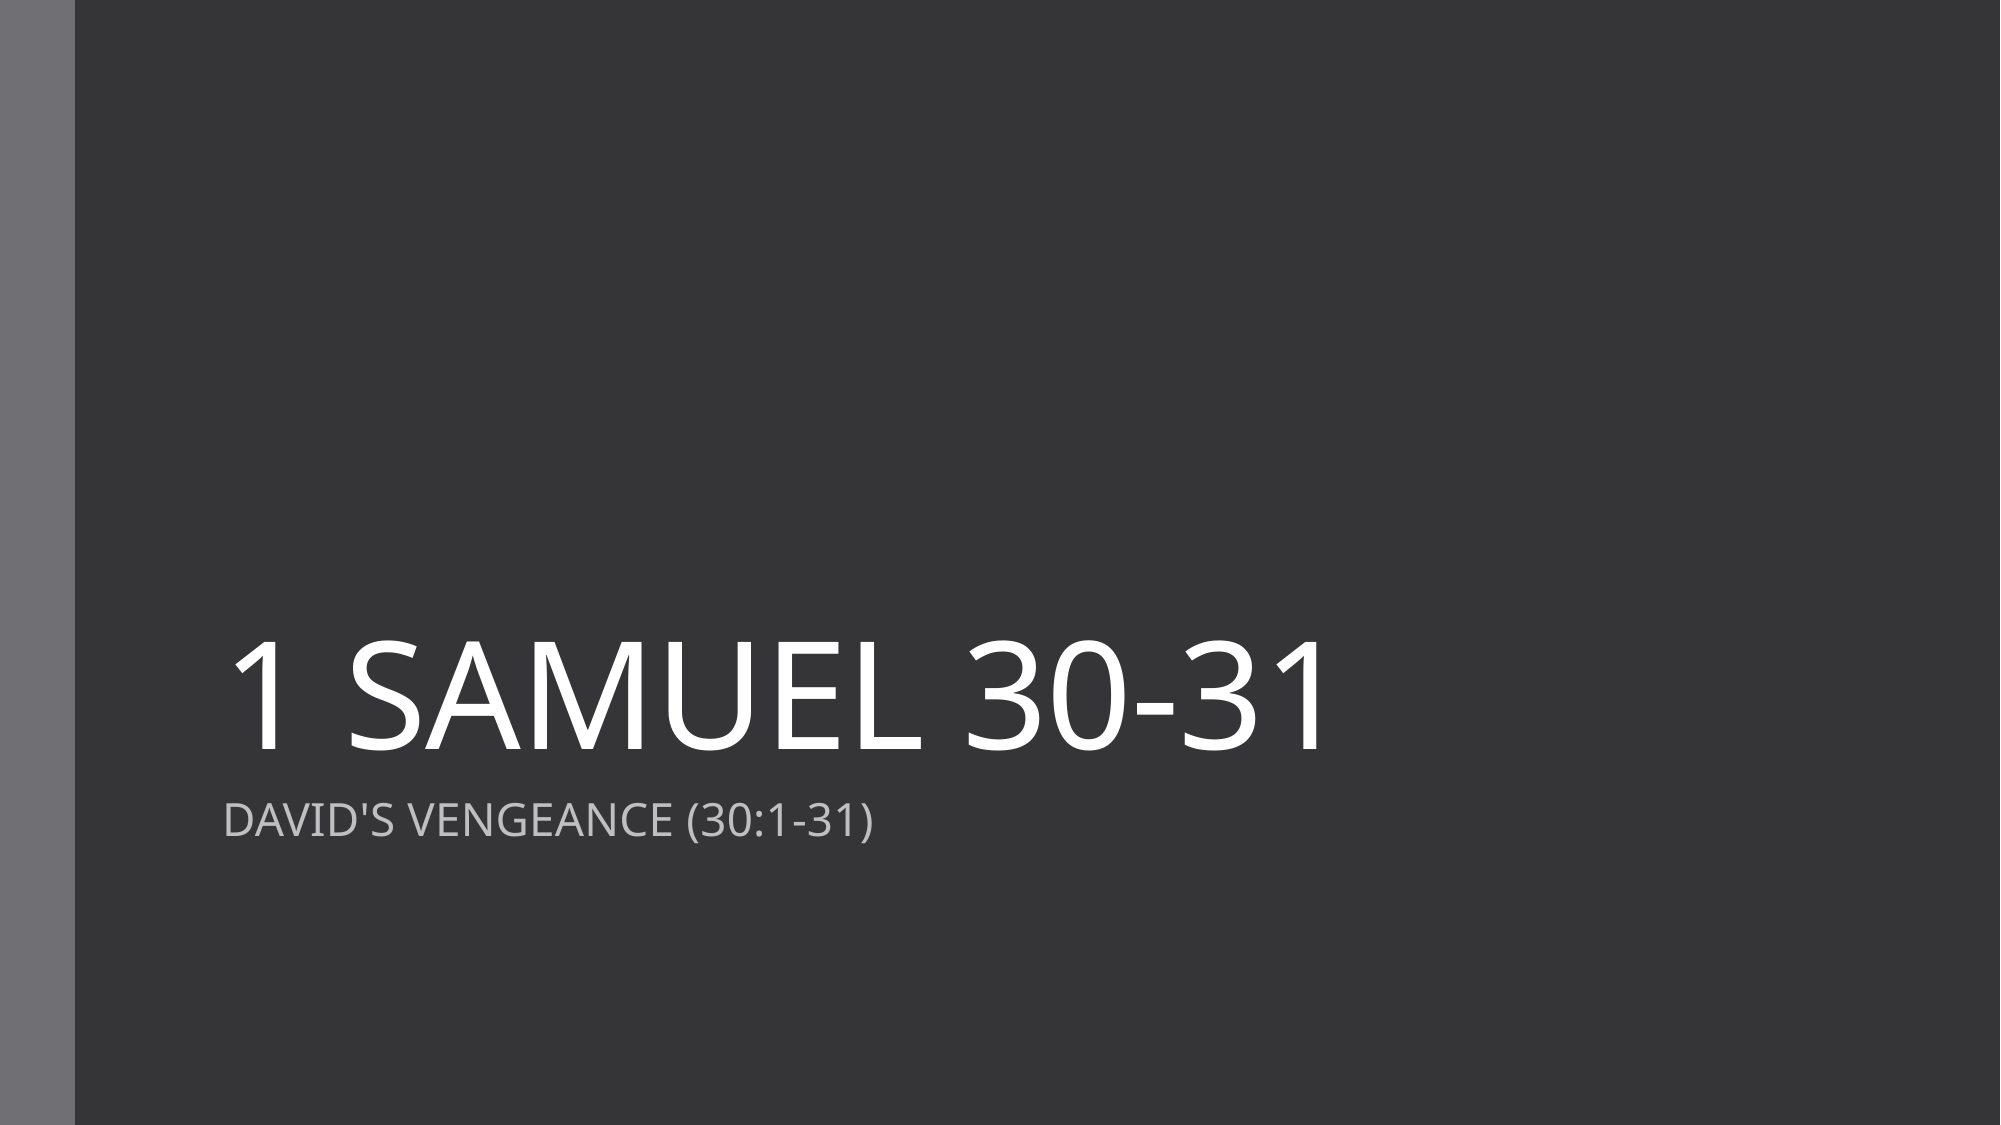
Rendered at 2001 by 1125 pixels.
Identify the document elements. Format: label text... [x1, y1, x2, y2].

title 1 SAMUEL 30-31 [206, 124, 1752, 787]
subtitle DAVID'S VENGEANCE (30:1-31) [206, 787, 1752, 1066]
